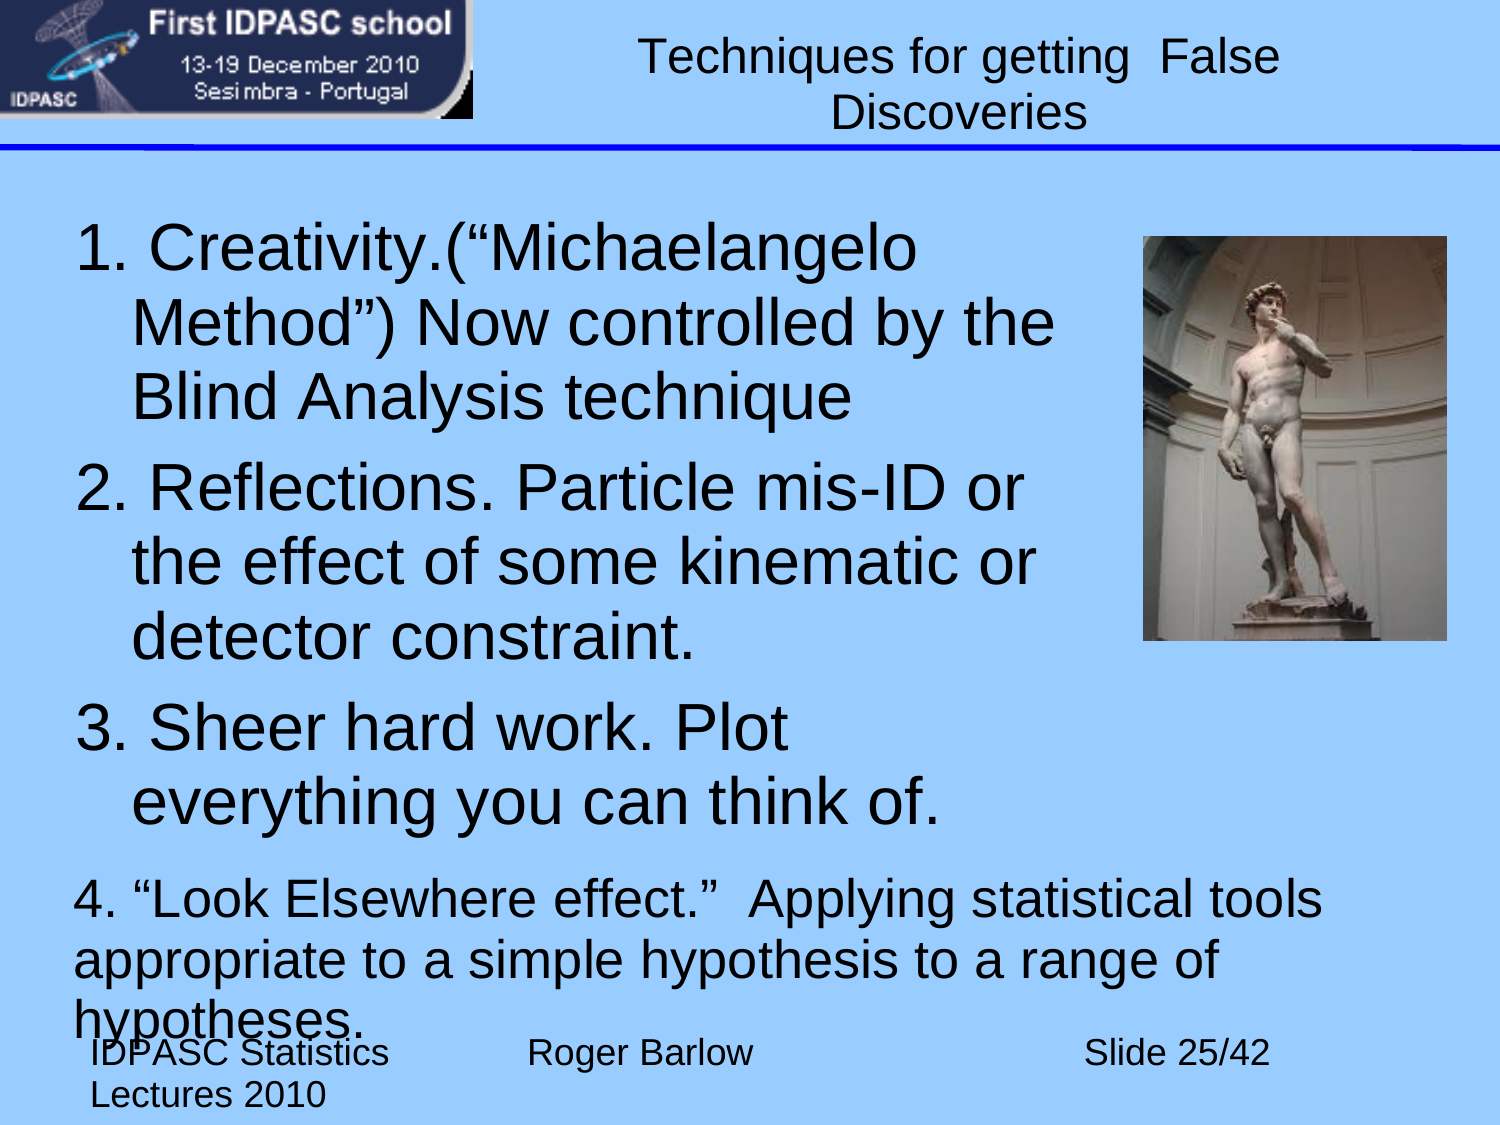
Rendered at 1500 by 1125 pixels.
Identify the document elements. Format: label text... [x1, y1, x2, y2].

list 1. Creativity.(“Michaelangelo Method”) Now controlled by the Blind Analysis technique 2. Reflections. Particle mis-ID or the effect of some kinematic or detector constraint. 3. Sheer hard work. Plot everything you can think of. [75, 206, 1063, 858]
picture [0, 0, 473, 119]
title Techniques for getting False Discoveries [501, 15, 1418, 148]
text_box 4. “Look Elsewhere effect.” Applying statistical tools appropriate to a simple hypothesis to a range of hypotheses. [59, 858, 1418, 1055]
picture [1143, 236, 1447, 641]
